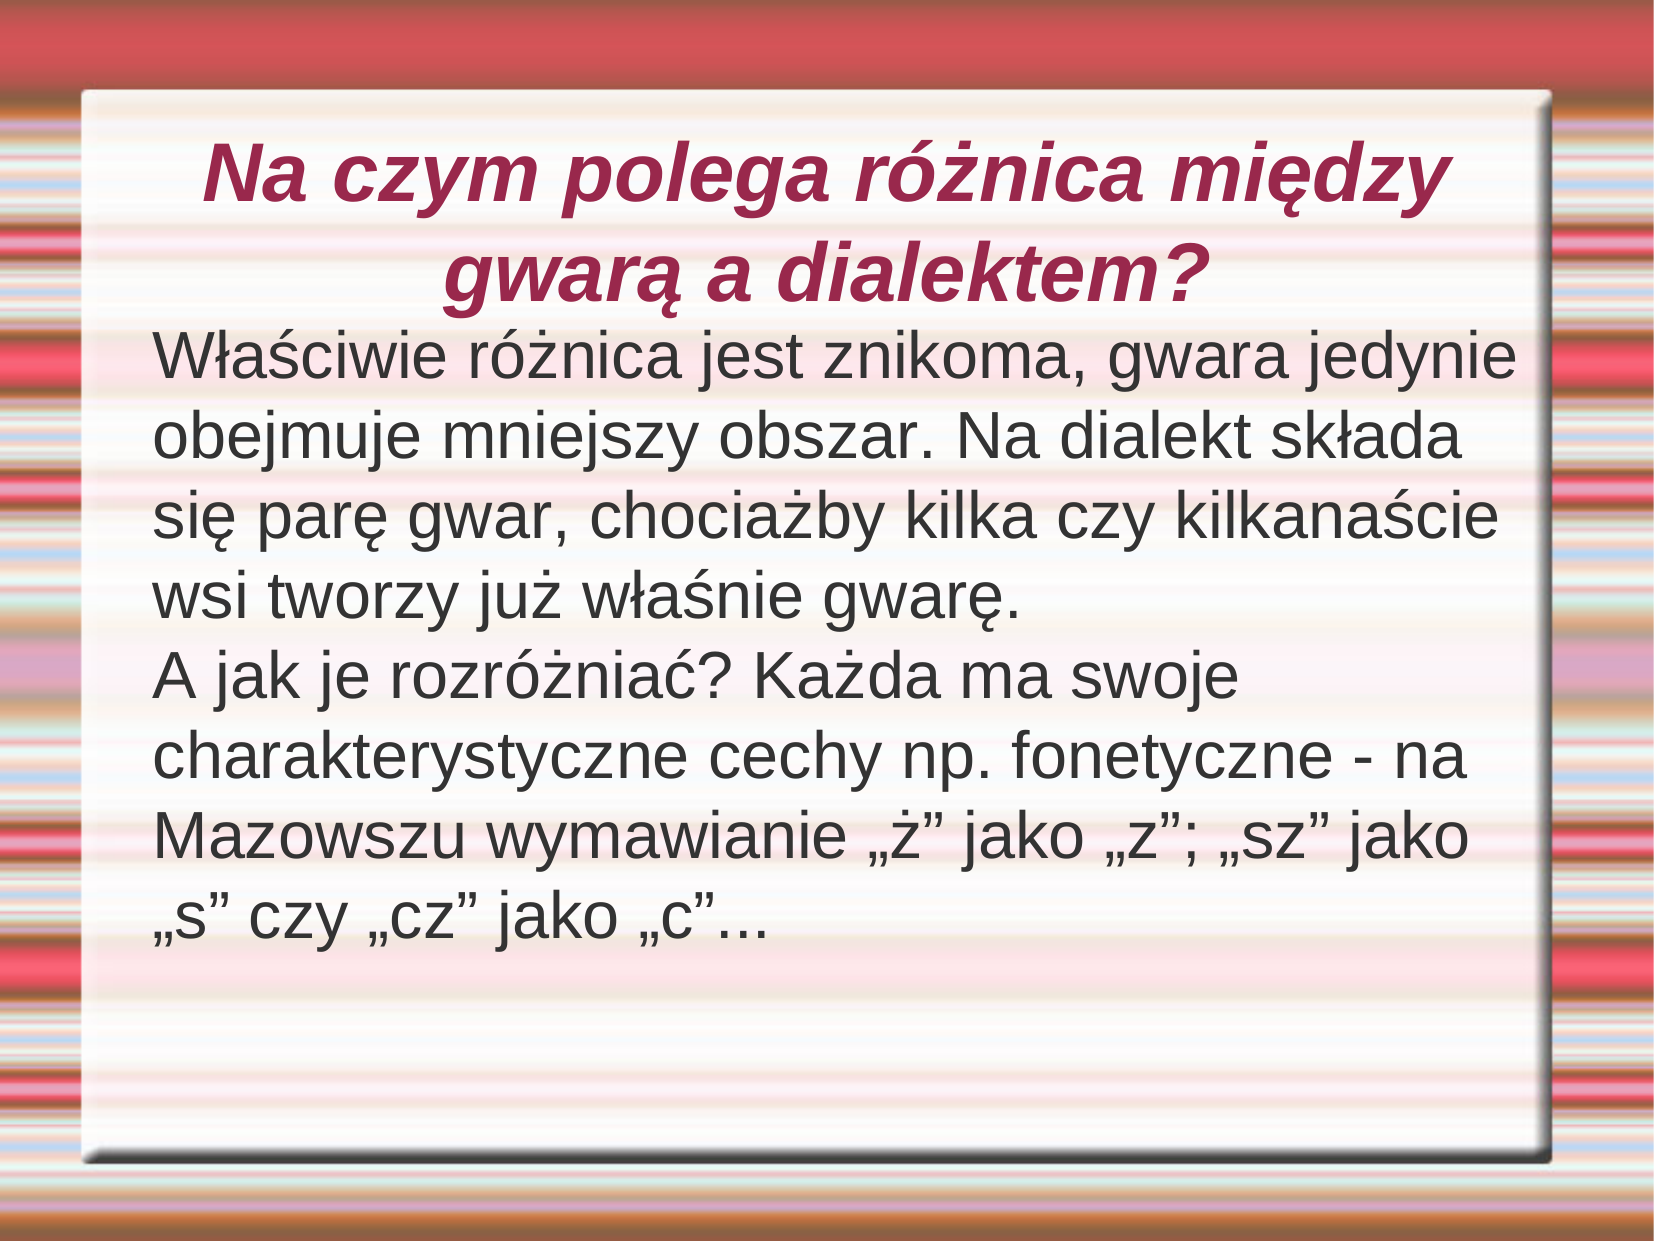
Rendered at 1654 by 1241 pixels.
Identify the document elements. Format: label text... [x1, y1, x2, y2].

title Na czym polega różnica między gwarą a dialektem? [121, 114, 1534, 322]
list Właściwie różnica jest znikoma, gwara jedynie obejmuje mniejszy obszar. Na dialekt składa się parę gwar, chociażby kilka czy kilkanaście wsi tworzy już właśnie gwarę. A jak je rozróżniać? Każda ma swoje charakterystyczne cechy np. fonetyczne - na Mazowszu wymawianie „ż” jako „z”; „sz” jako „s” czy „cz” jako „c”... [152, 311, 1534, 1093]
